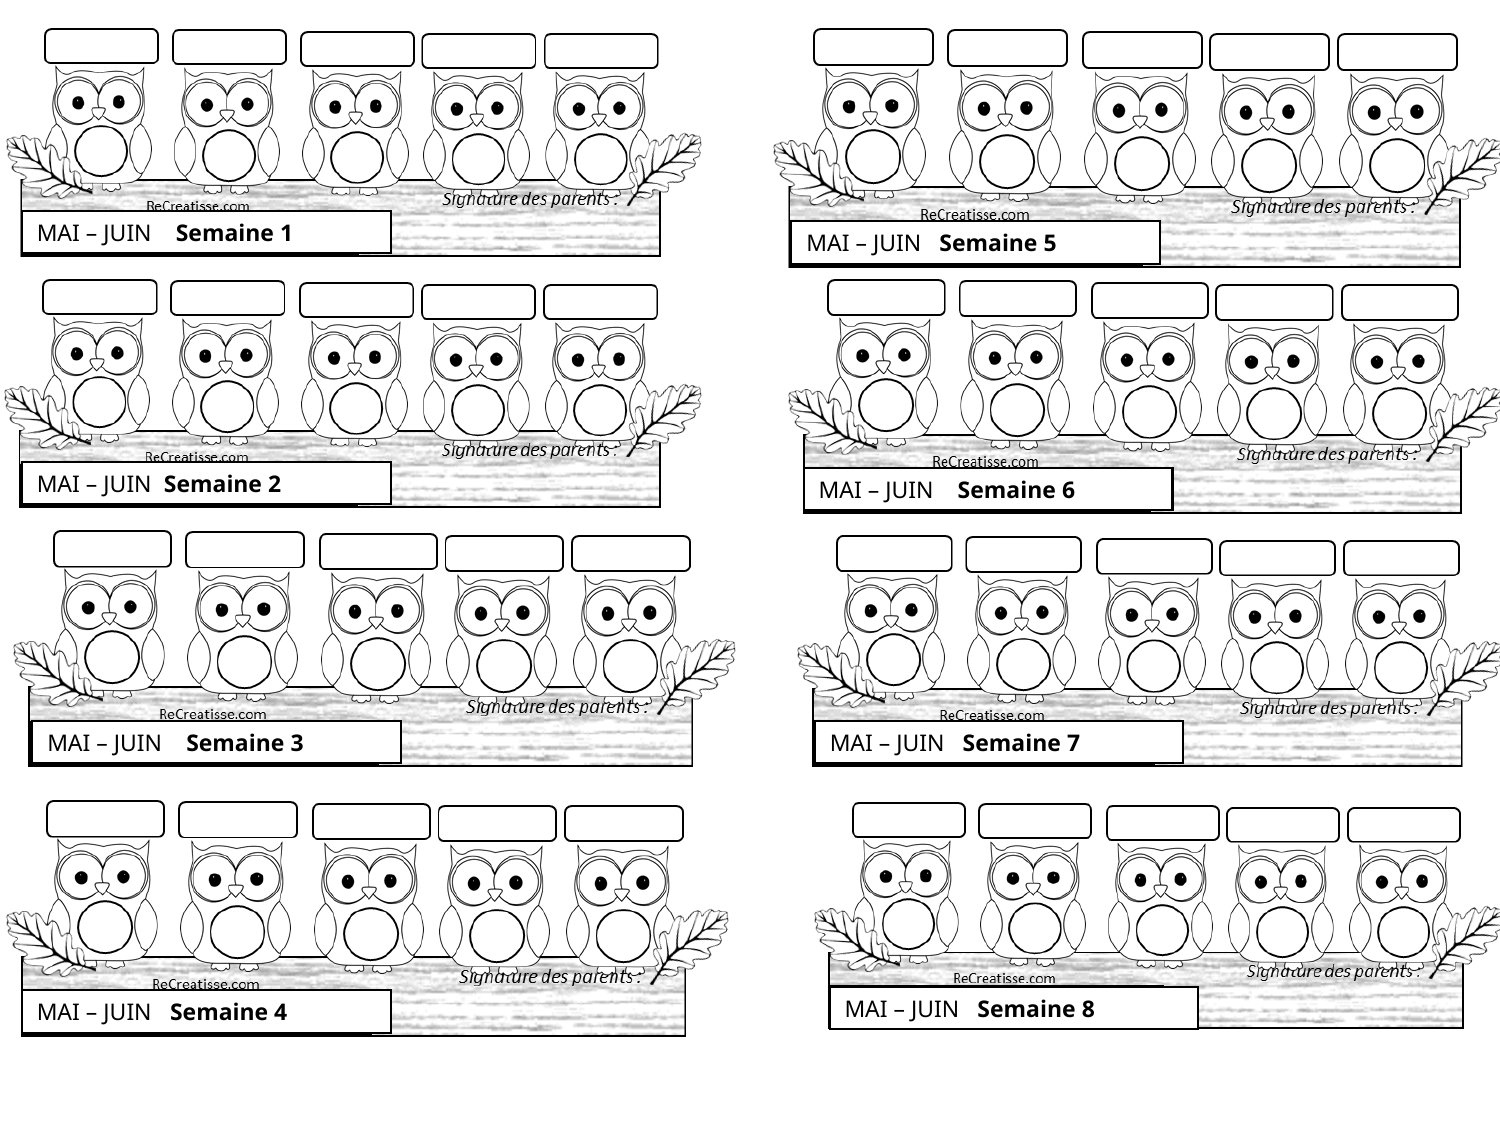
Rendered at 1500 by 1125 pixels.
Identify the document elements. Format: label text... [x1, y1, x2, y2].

picture [0, 800, 737, 1041]
text_box MAI – JUIN Semaine 3 [32, 721, 401, 763]
picture [767, 28, 1500, 272]
text_box MAI – JUIN Semaine 8 [830, 987, 1198, 1029]
picture [0, 279, 710, 512]
picture [791, 535, 1500, 771]
picture [7, 530, 744, 771]
picture [808, 802, 1500, 1033]
text_box MAI – JUIN Semaine 6 [804, 468, 1172, 510]
text_box MAI – JUIN Semaine 4 [22, 990, 391, 1033]
text_box MAI – JUIN Semaine 1 [22, 211, 391, 253]
picture [0, 28, 710, 261]
text_box MAI – JUIN Semaine 7 [815, 721, 1183, 763]
text_box MAI – JUIN Semaine 5 [791, 221, 1160, 264]
picture [782, 279, 1500, 518]
text_box MAI – JUIN Semaine 2 [22, 462, 391, 504]
